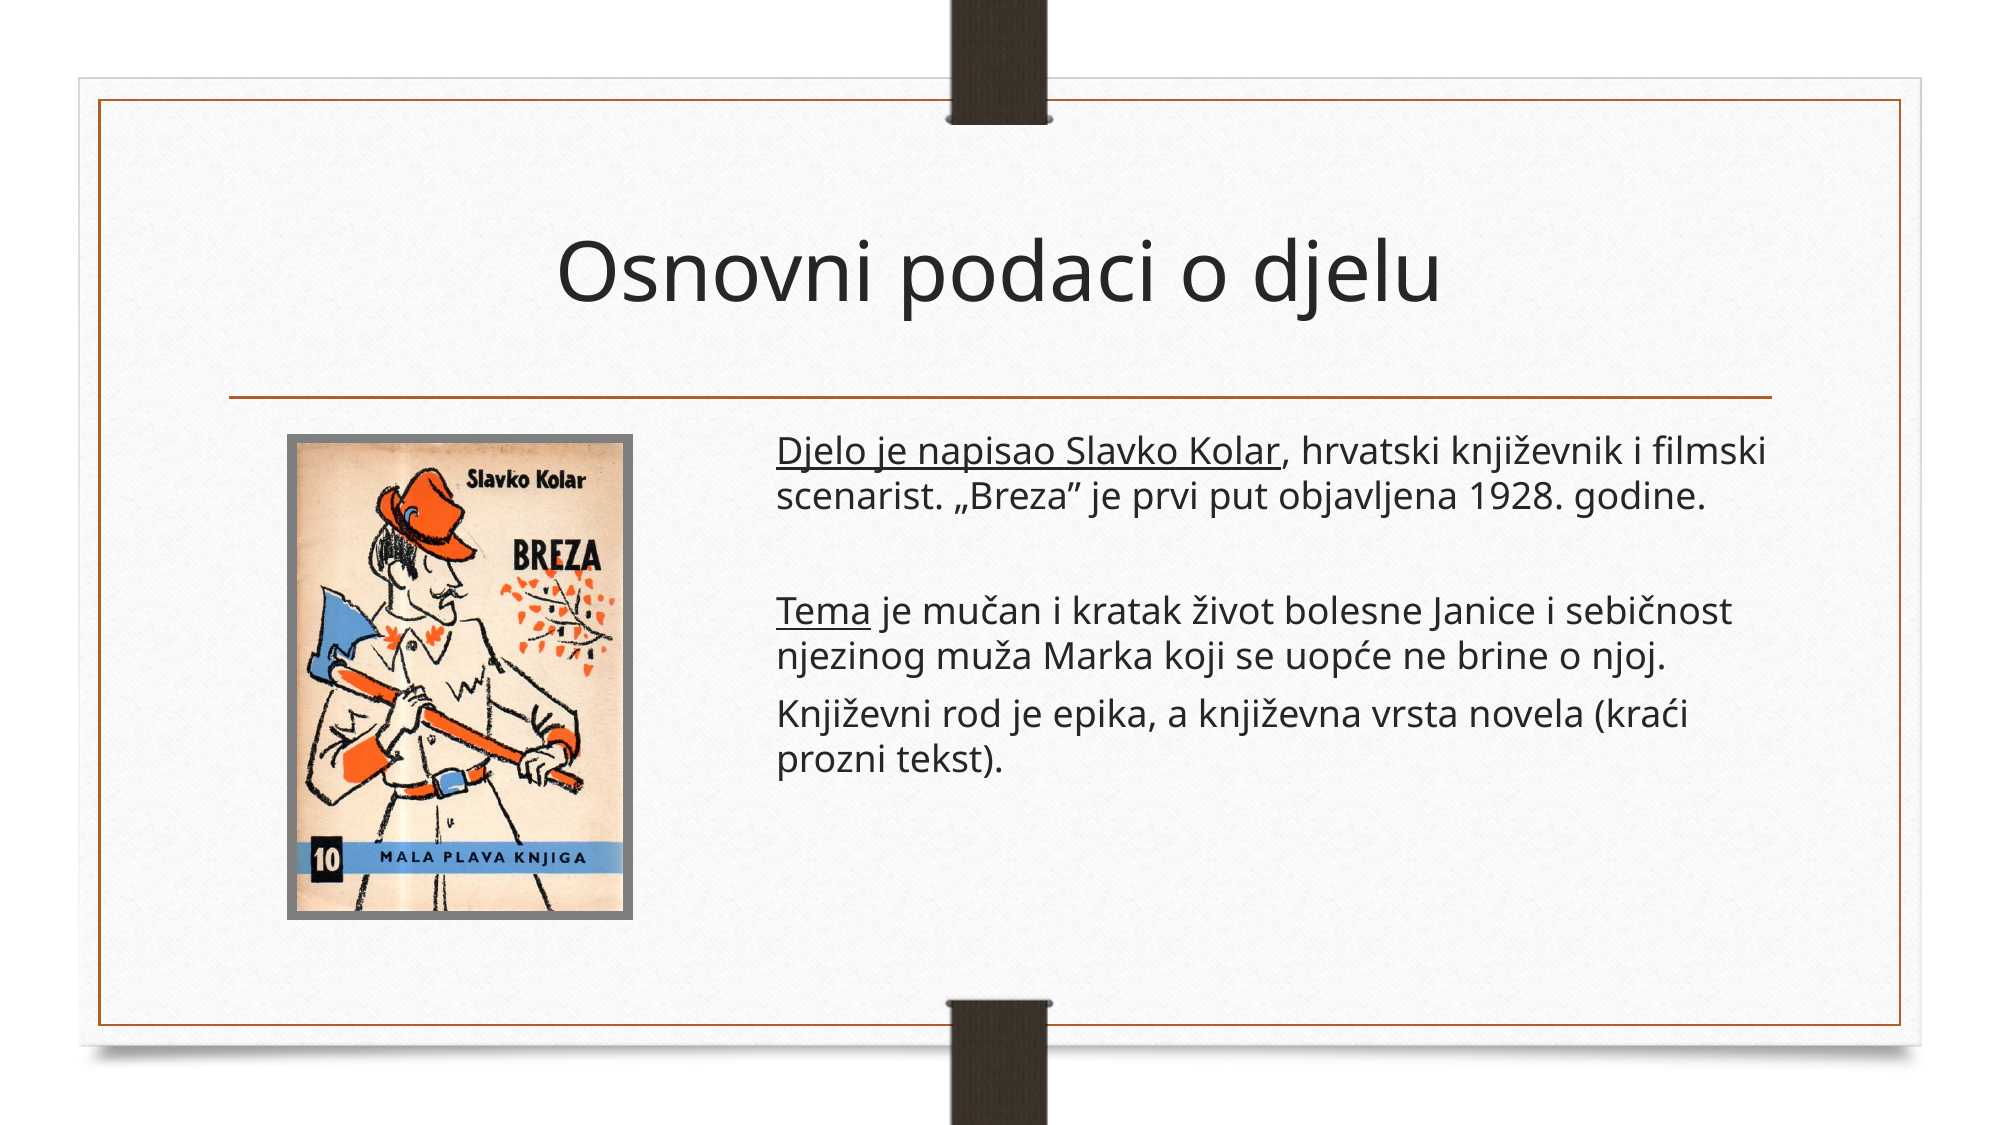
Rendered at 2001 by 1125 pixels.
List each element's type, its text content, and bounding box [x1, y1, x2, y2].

title Osnovni podaci o djelu [212, 161, 1788, 376]
list Djelo je napisao Slavko Kolar, hrvatski književnik i filmski scenarist. „Breza” je prvi put objavljena 1928. godine. Tema je mučan i kratak život bolesne Janice i sebičnost njezinog muža Marka koji se uopće ne brine o njoj. Književni rod je epika, a književna vrsta novela (kraći prozni tekst). [761, 419, 1788, 964]
picture [296, 443, 624, 912]
